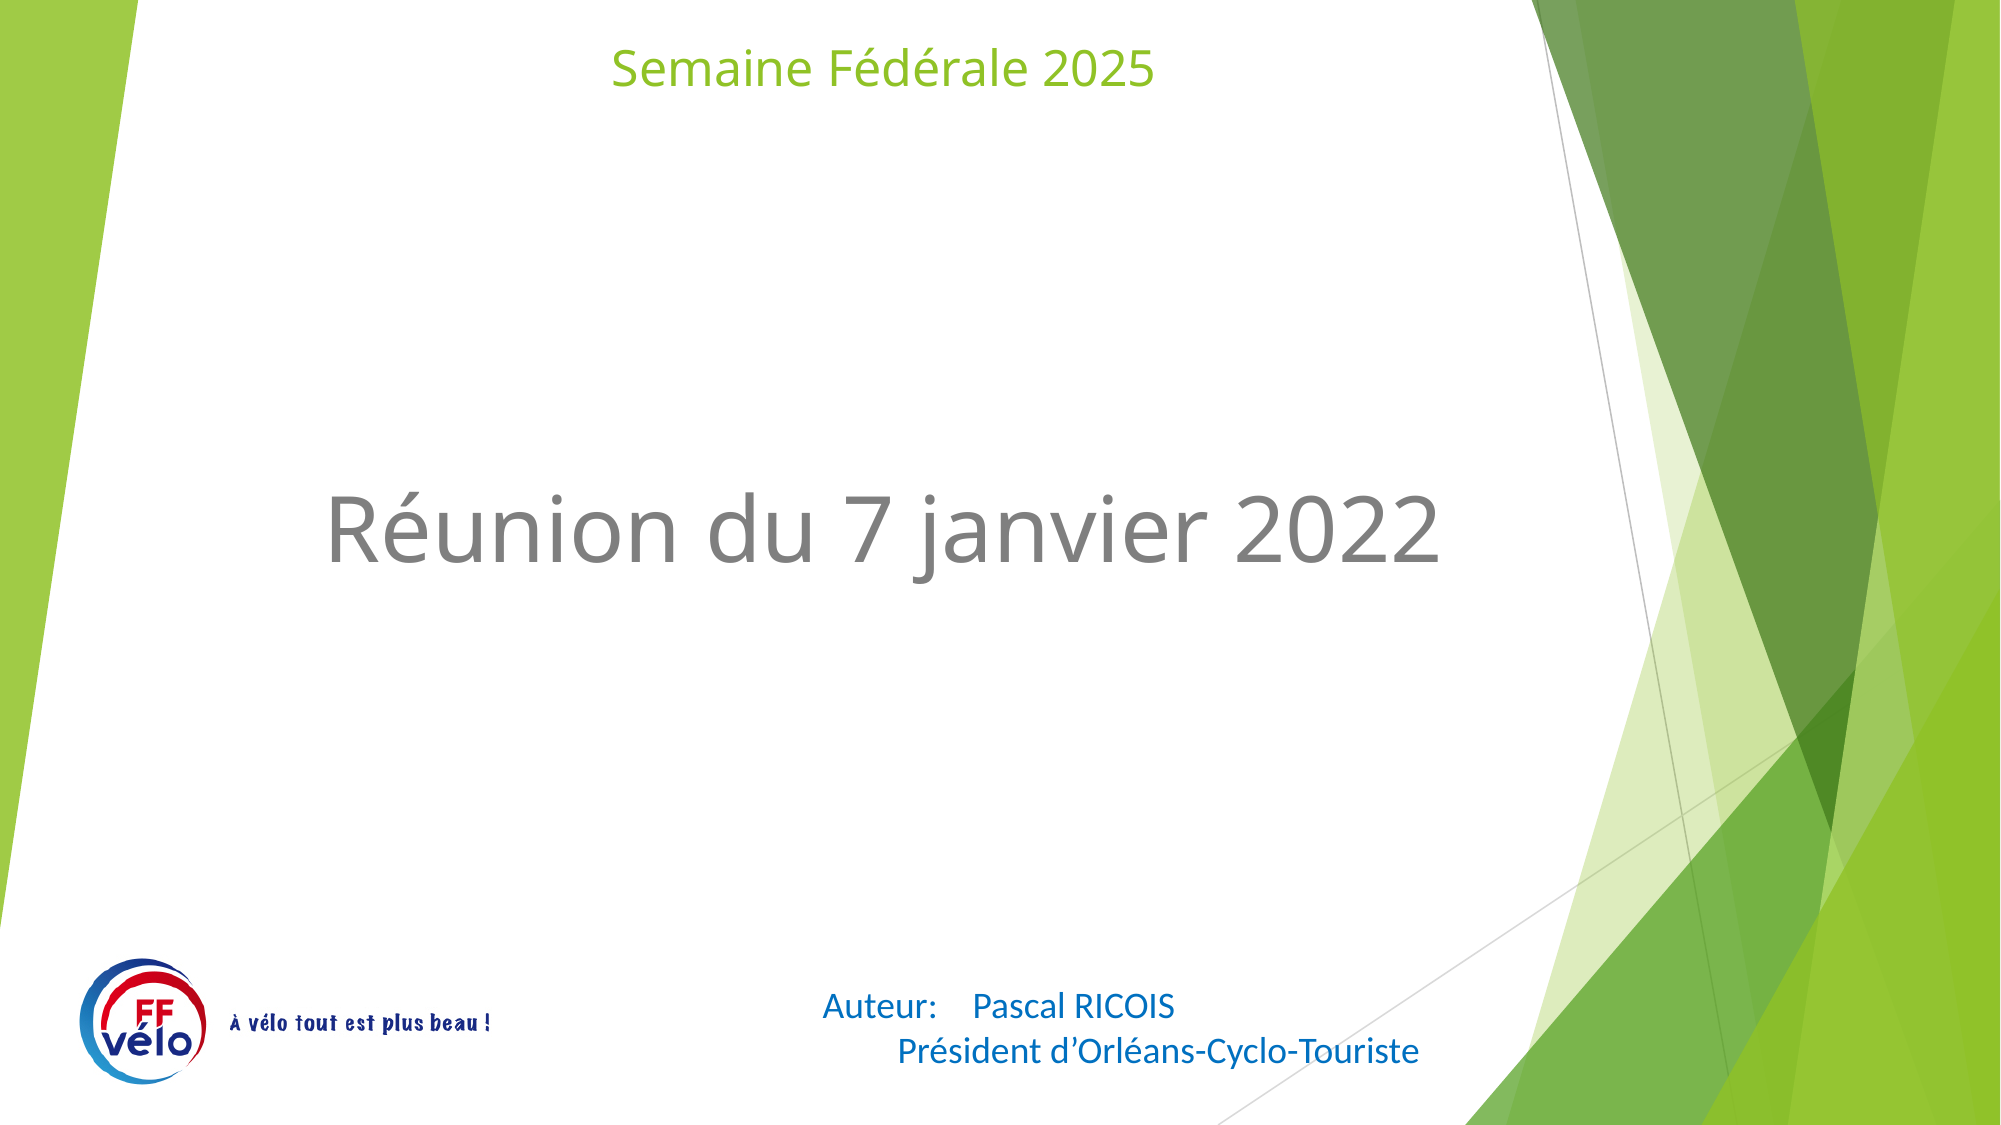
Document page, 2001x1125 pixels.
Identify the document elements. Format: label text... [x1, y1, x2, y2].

subtitle Réunion du 7 janvier 2022 [247, 462, 1522, 596]
text_box Auteur: Pascal RICOIS Président d’Orléans-Cyclo-Touriste [807, 973, 1544, 1080]
title Semaine Fédérale 2025 [247, 15, 1522, 105]
picture [78, 954, 504, 1088]
